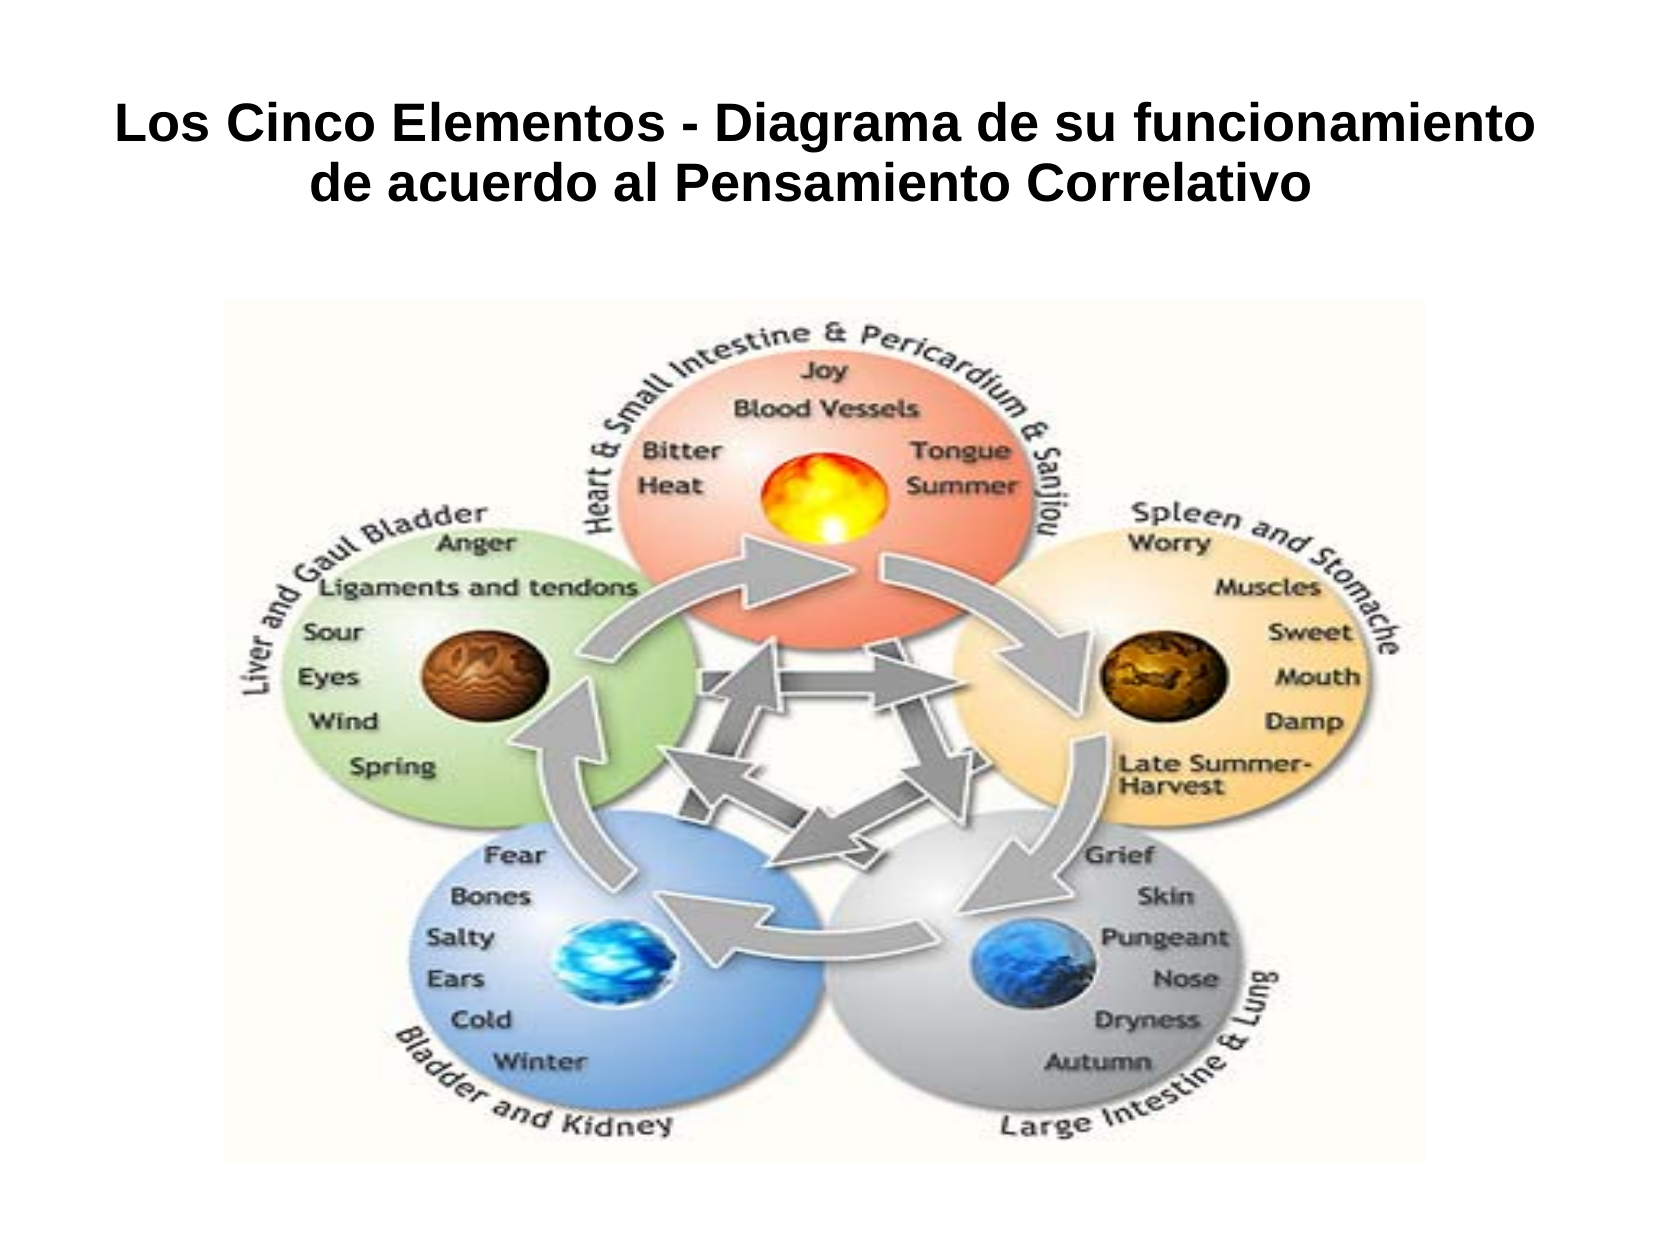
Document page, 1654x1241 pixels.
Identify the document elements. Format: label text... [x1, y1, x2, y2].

title Los Cinco Elementos - Diagrama de su funcionamiento de acuerdo al Pensamiento Correlativo [82, 56, 1571, 250]
picture [225, 299, 1426, 1163]
